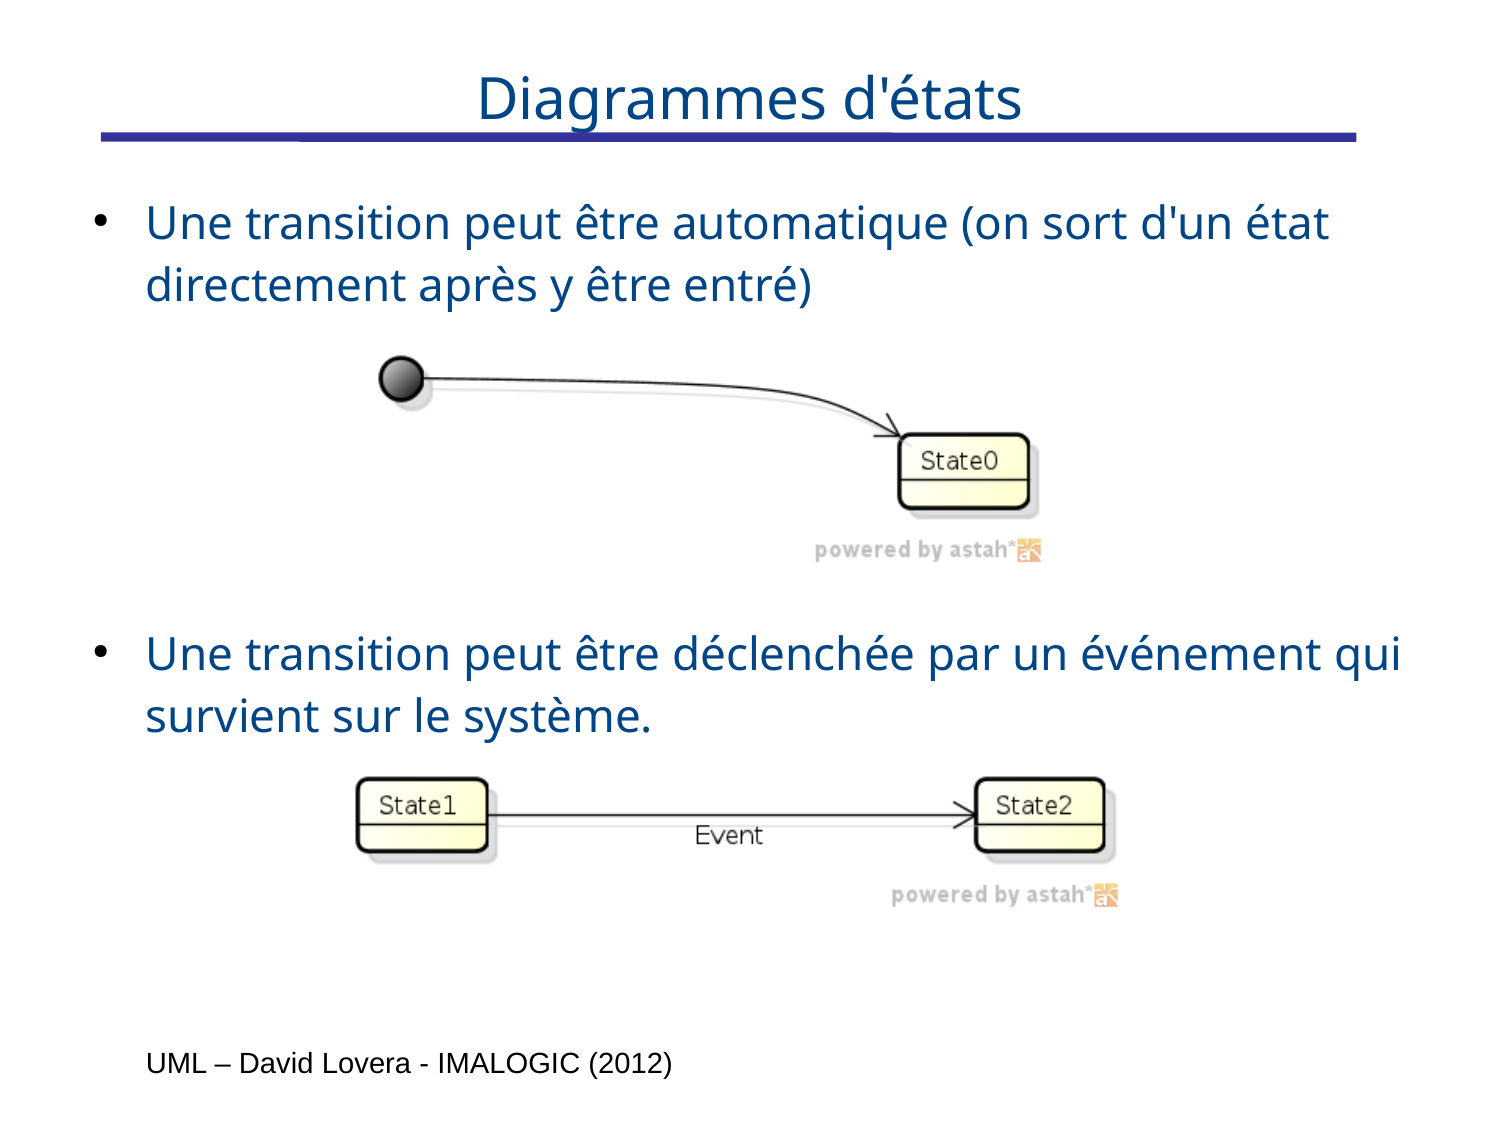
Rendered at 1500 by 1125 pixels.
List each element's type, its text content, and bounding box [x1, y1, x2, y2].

title Diagrammes d'états [74, 3, 1425, 190]
picture [337, 758, 1126, 916]
list Une transition peut être automatique (on sort d'un état directement après y être entré) Une transition peut être déclenchée par un événement qui survient sur le système. [74, 190, 1425, 953]
picture [360, 337, 1049, 571]
list UML – David Lovera - IMALOGIC (2012) [74, 1047, 1425, 1087]
